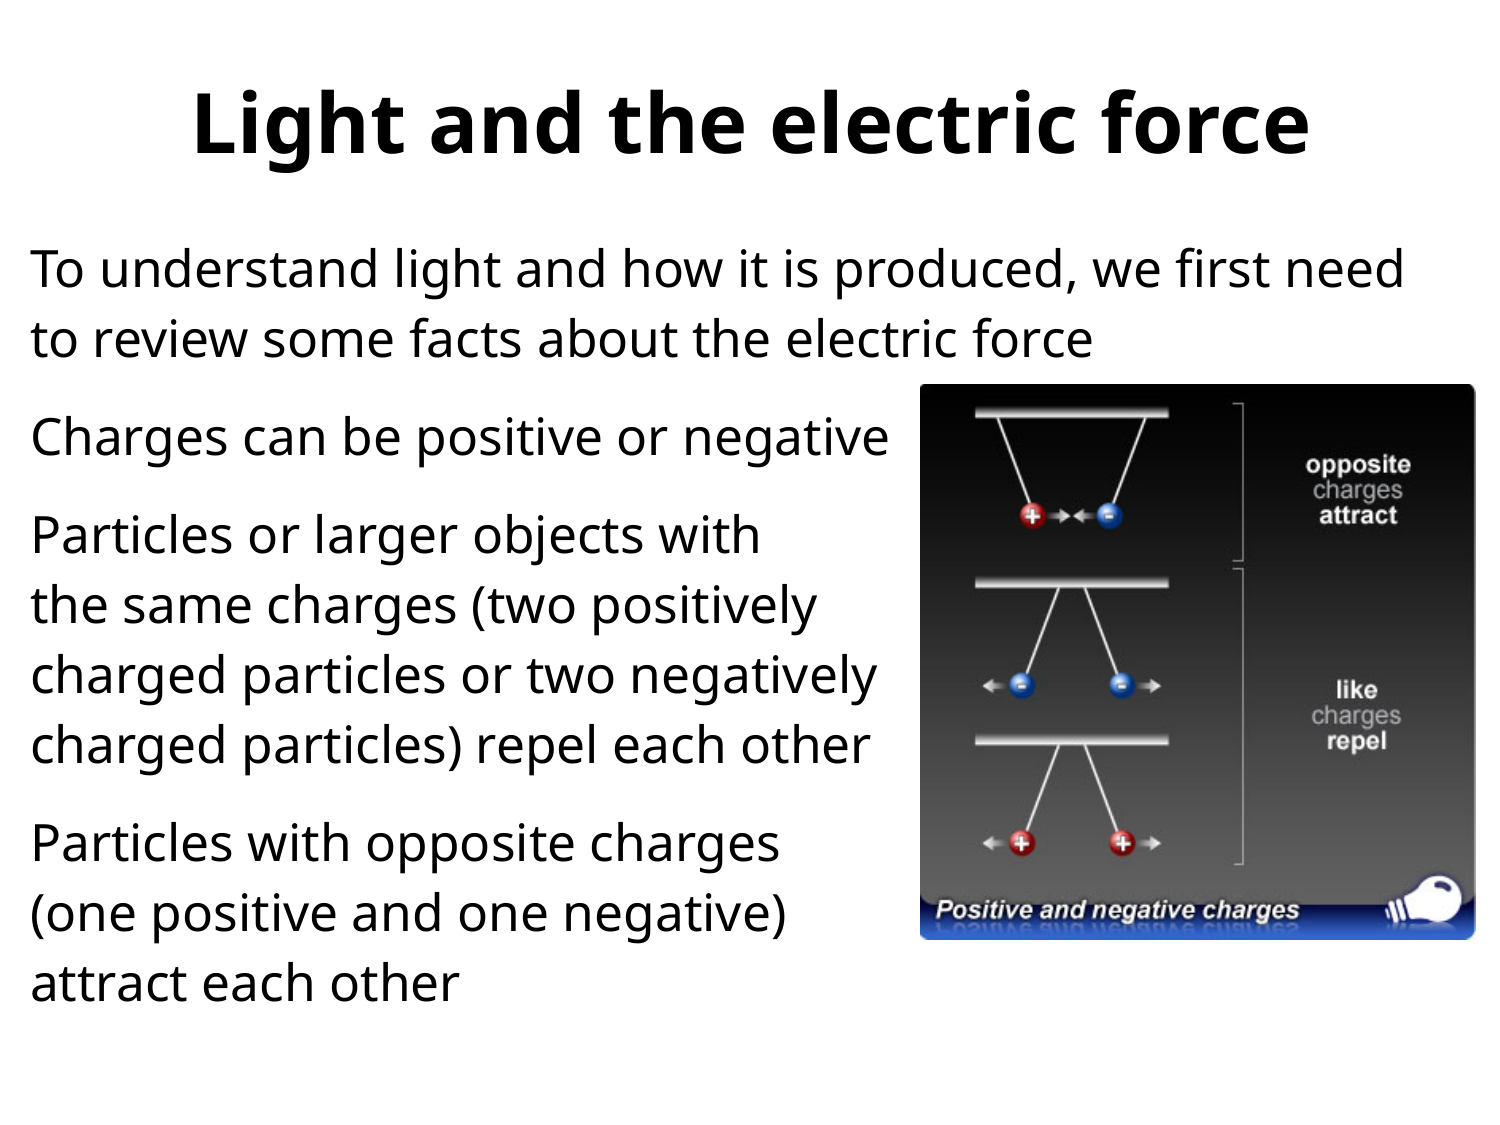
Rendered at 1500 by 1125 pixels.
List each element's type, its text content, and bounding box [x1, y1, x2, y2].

picture [1471, 384, 1476, 941]
list To understand light and how it is produced, we first need to review some facts about the electric force Charges can be positive or negative Particles or larger objects with the same charges (two positively charged particles or two negatively charged particles) repel each other Particles with opposite charges (one positive and one negative) attract each other [30, 232, 1471, 1021]
title Light and the electric force [33, 27, 1471, 215]
